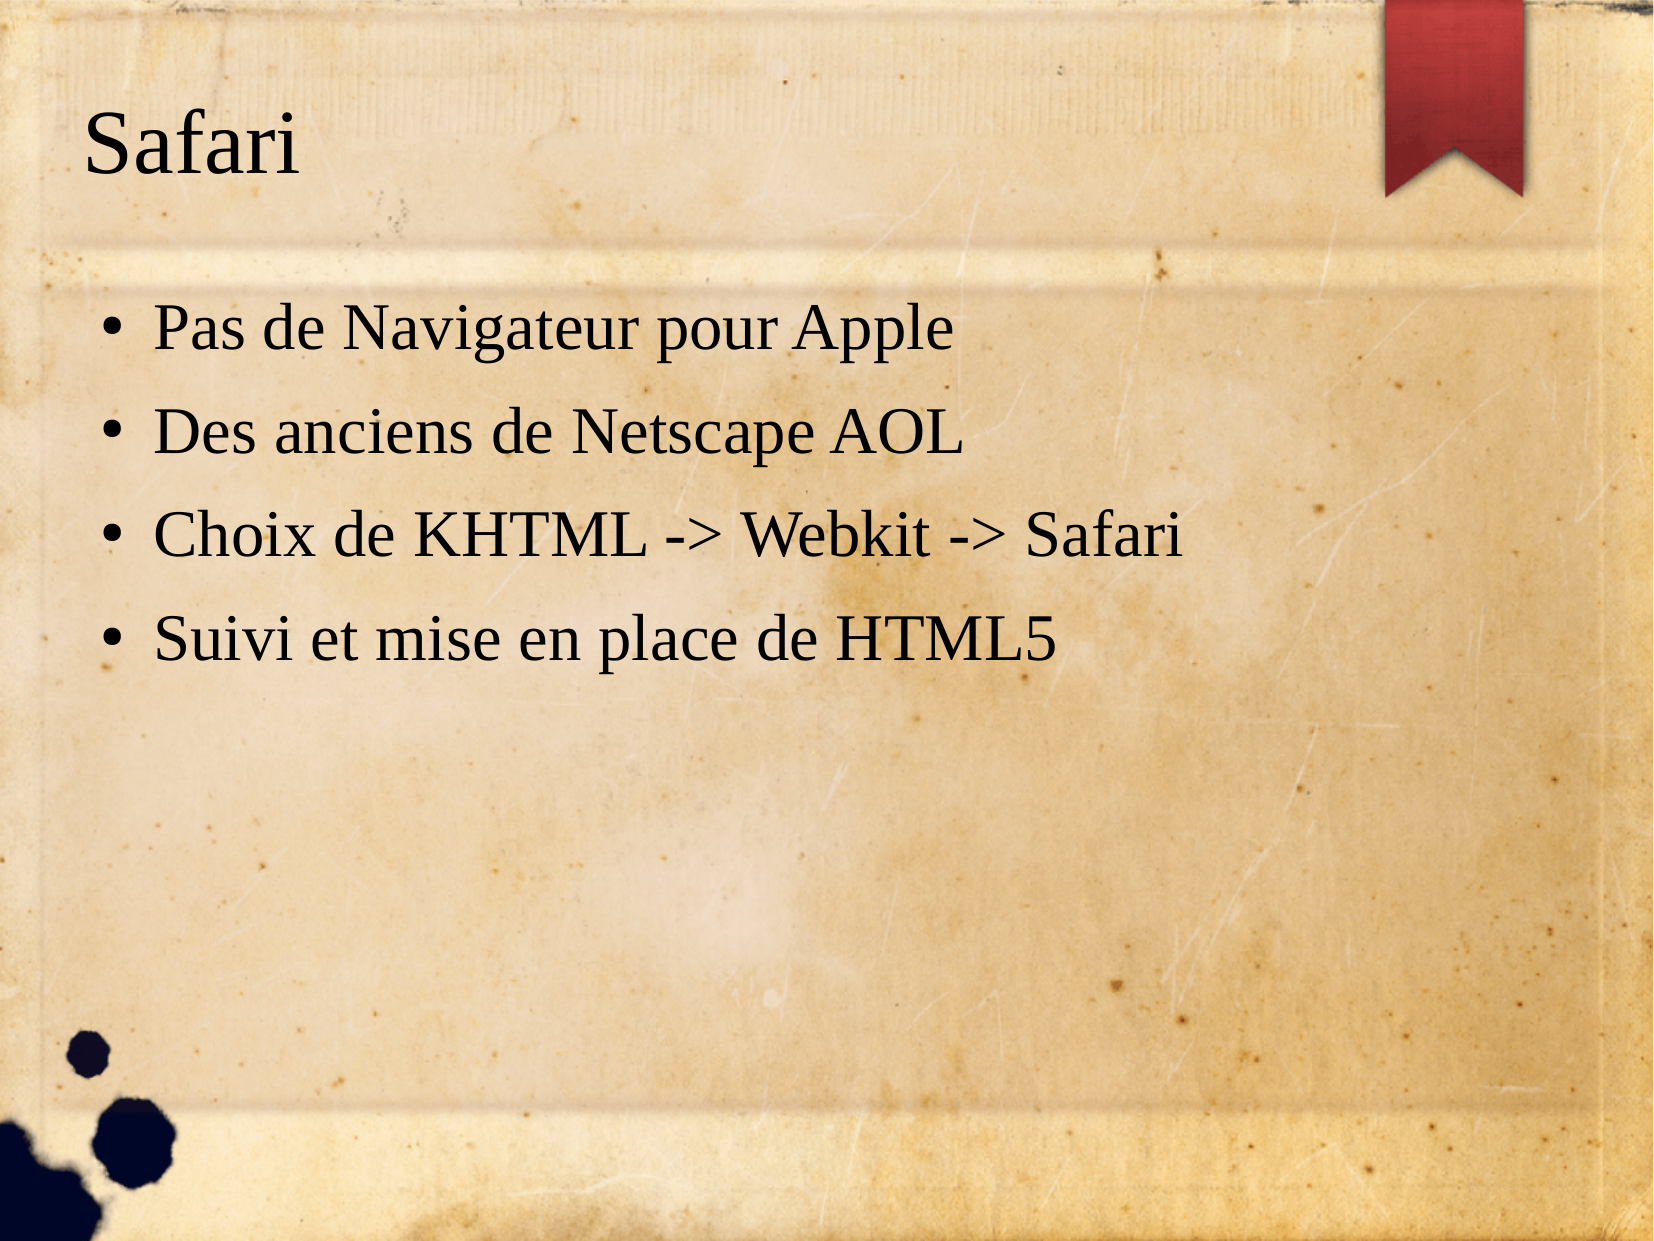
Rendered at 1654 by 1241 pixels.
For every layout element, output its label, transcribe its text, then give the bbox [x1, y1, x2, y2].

list Pas de Navigateur pour Apple Des anciens de Netscape AOL Choix de KHTML -> Webkit -> Safari Suivi et mise en place de HTML5 [82, 290, 1538, 1010]
title Safari [82, 49, 1347, 237]
picture [0, 0, 1654, 1241]
